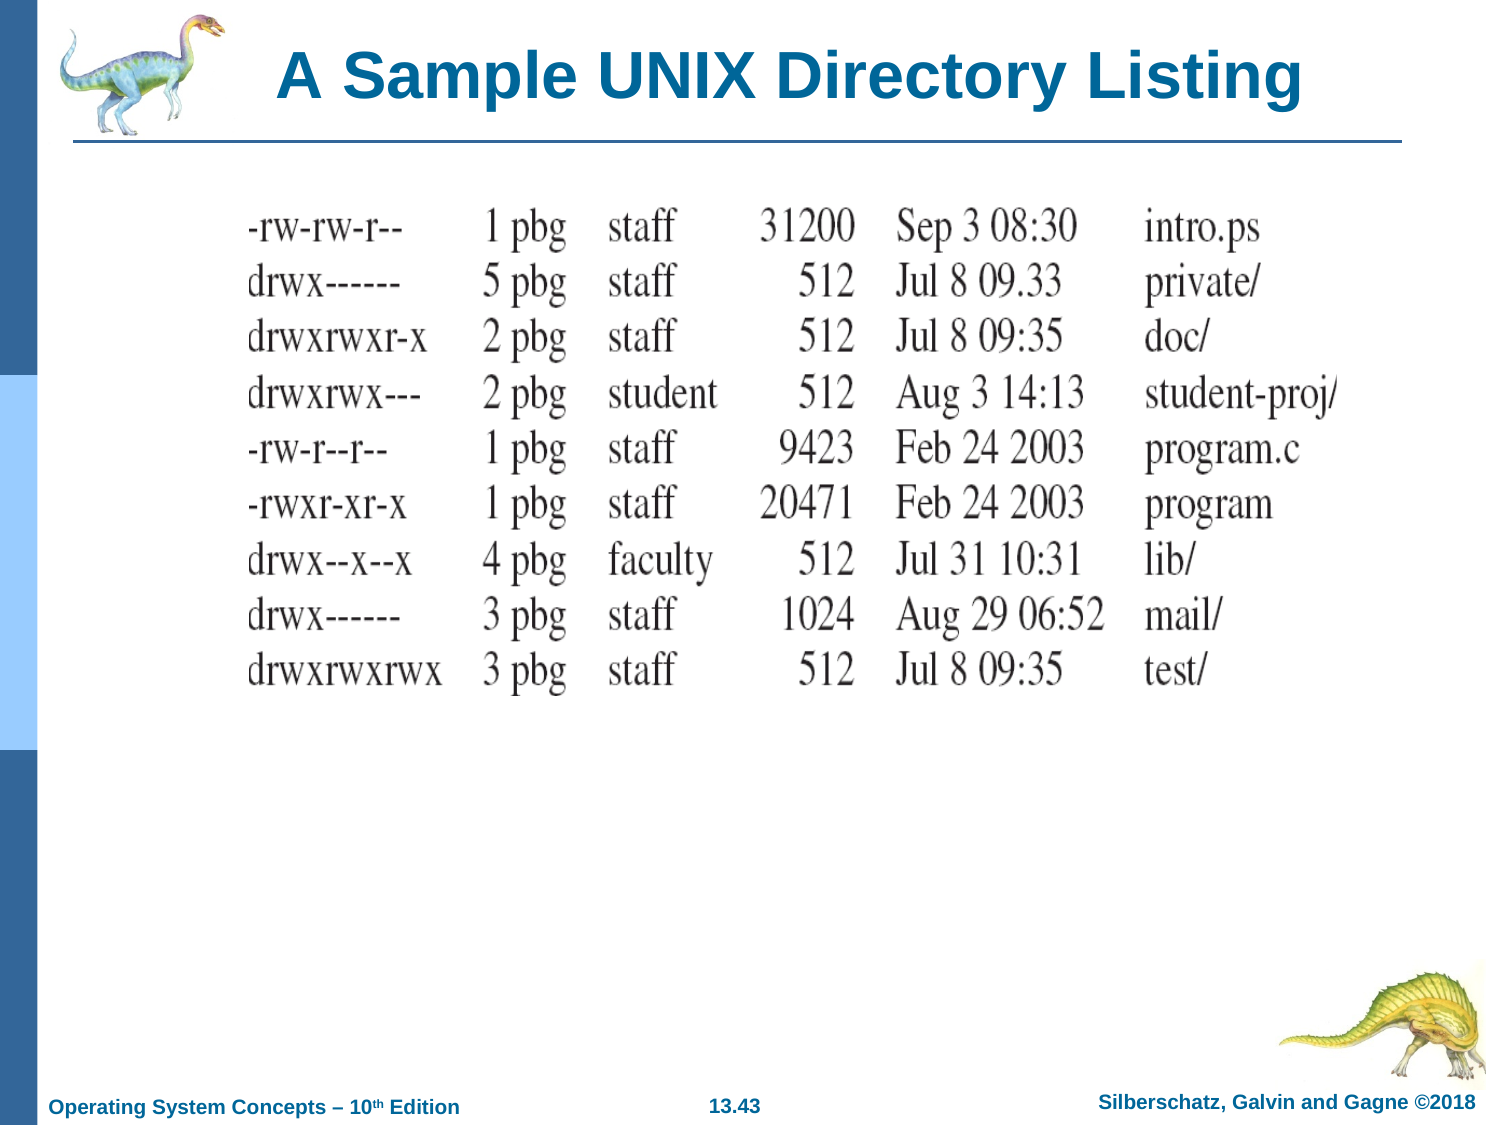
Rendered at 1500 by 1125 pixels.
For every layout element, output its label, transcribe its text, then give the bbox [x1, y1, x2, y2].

title A Sample UNIX Directory Listing [155, 24, 1425, 120]
picture [249, 198, 1337, 696]
picture [1415, 1094, 1423, 1099]
picture [46, 0, 243, 149]
picture [1275, 959, 1486, 1090]
